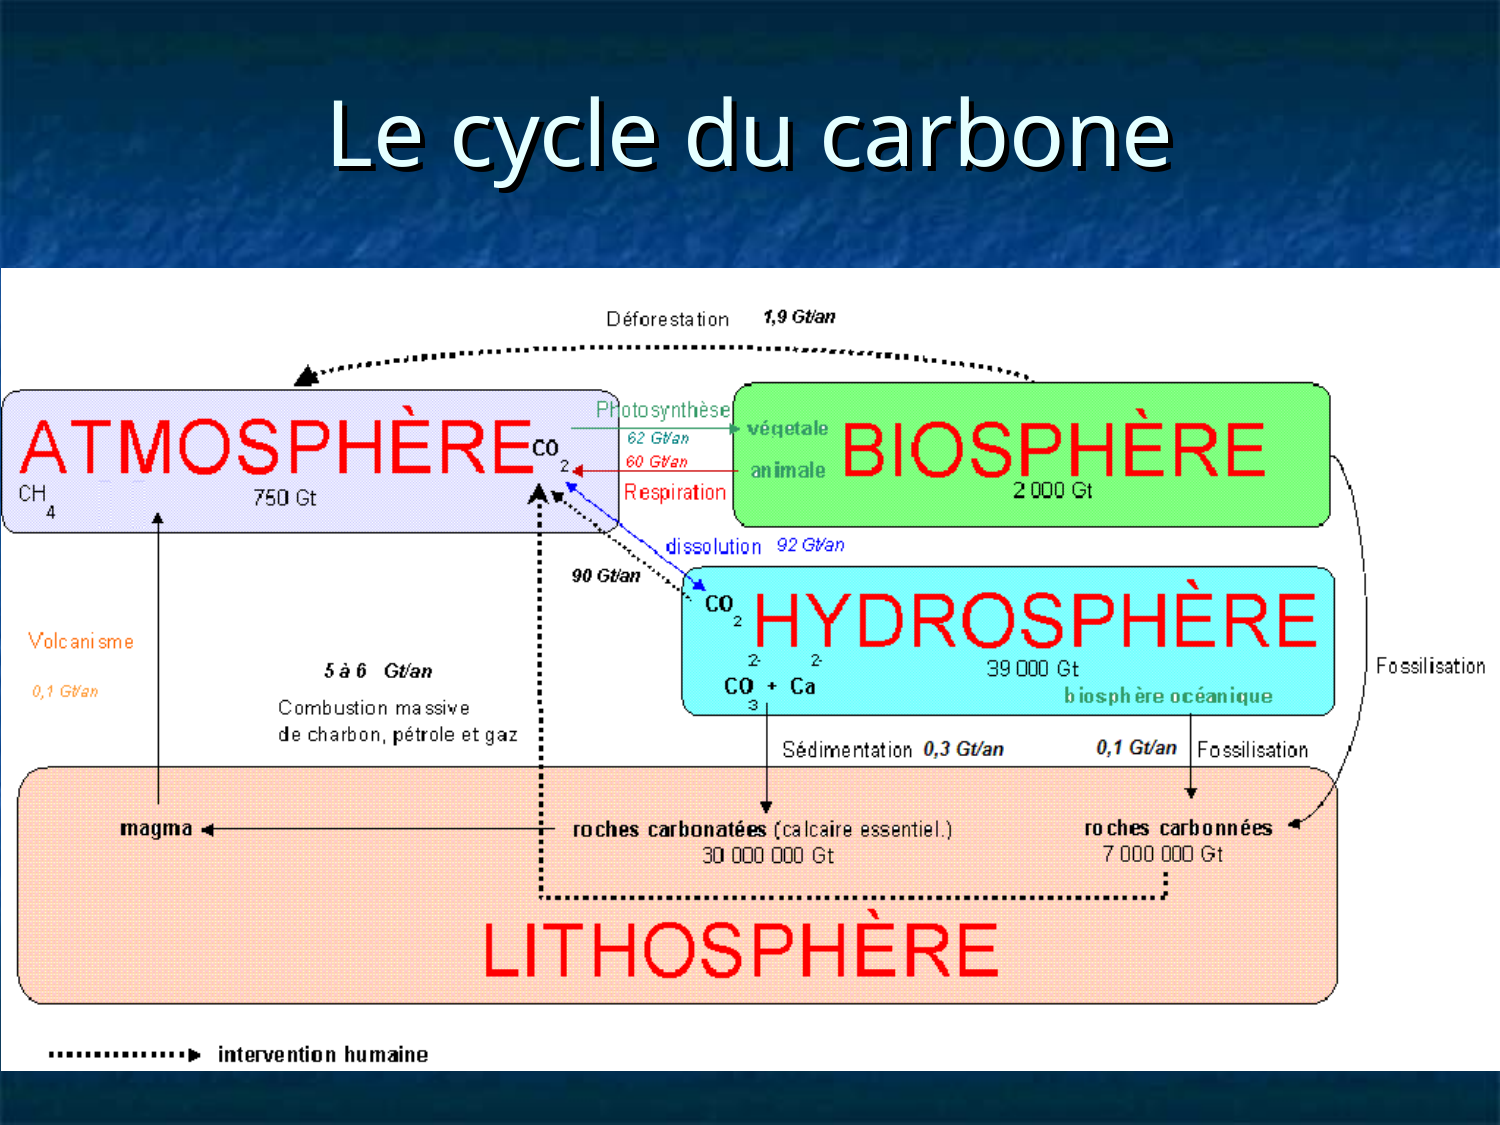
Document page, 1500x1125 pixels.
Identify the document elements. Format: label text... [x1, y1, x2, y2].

picture [0, 0, 1500, 1125]
title Le cycle du carbone [75, 18, 1426, 244]
